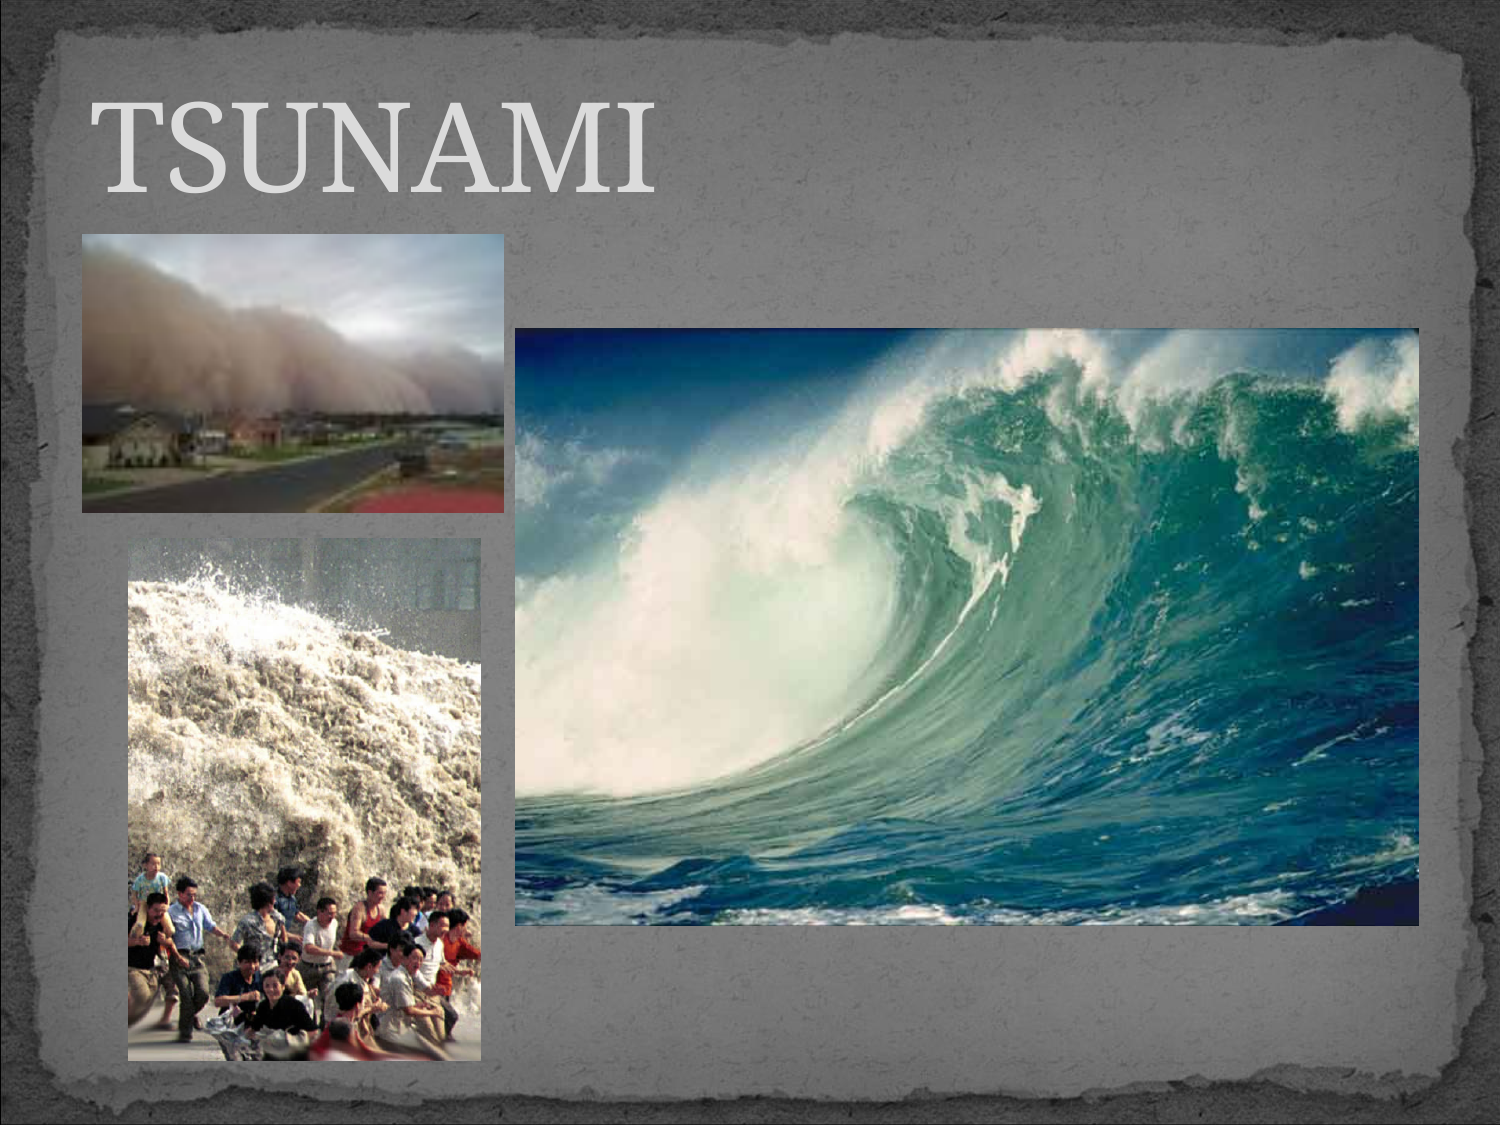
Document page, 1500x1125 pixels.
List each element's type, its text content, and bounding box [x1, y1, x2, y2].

picture [0, 0, 1500, 1125]
title TSUNAMI [75, 24, 1425, 225]
